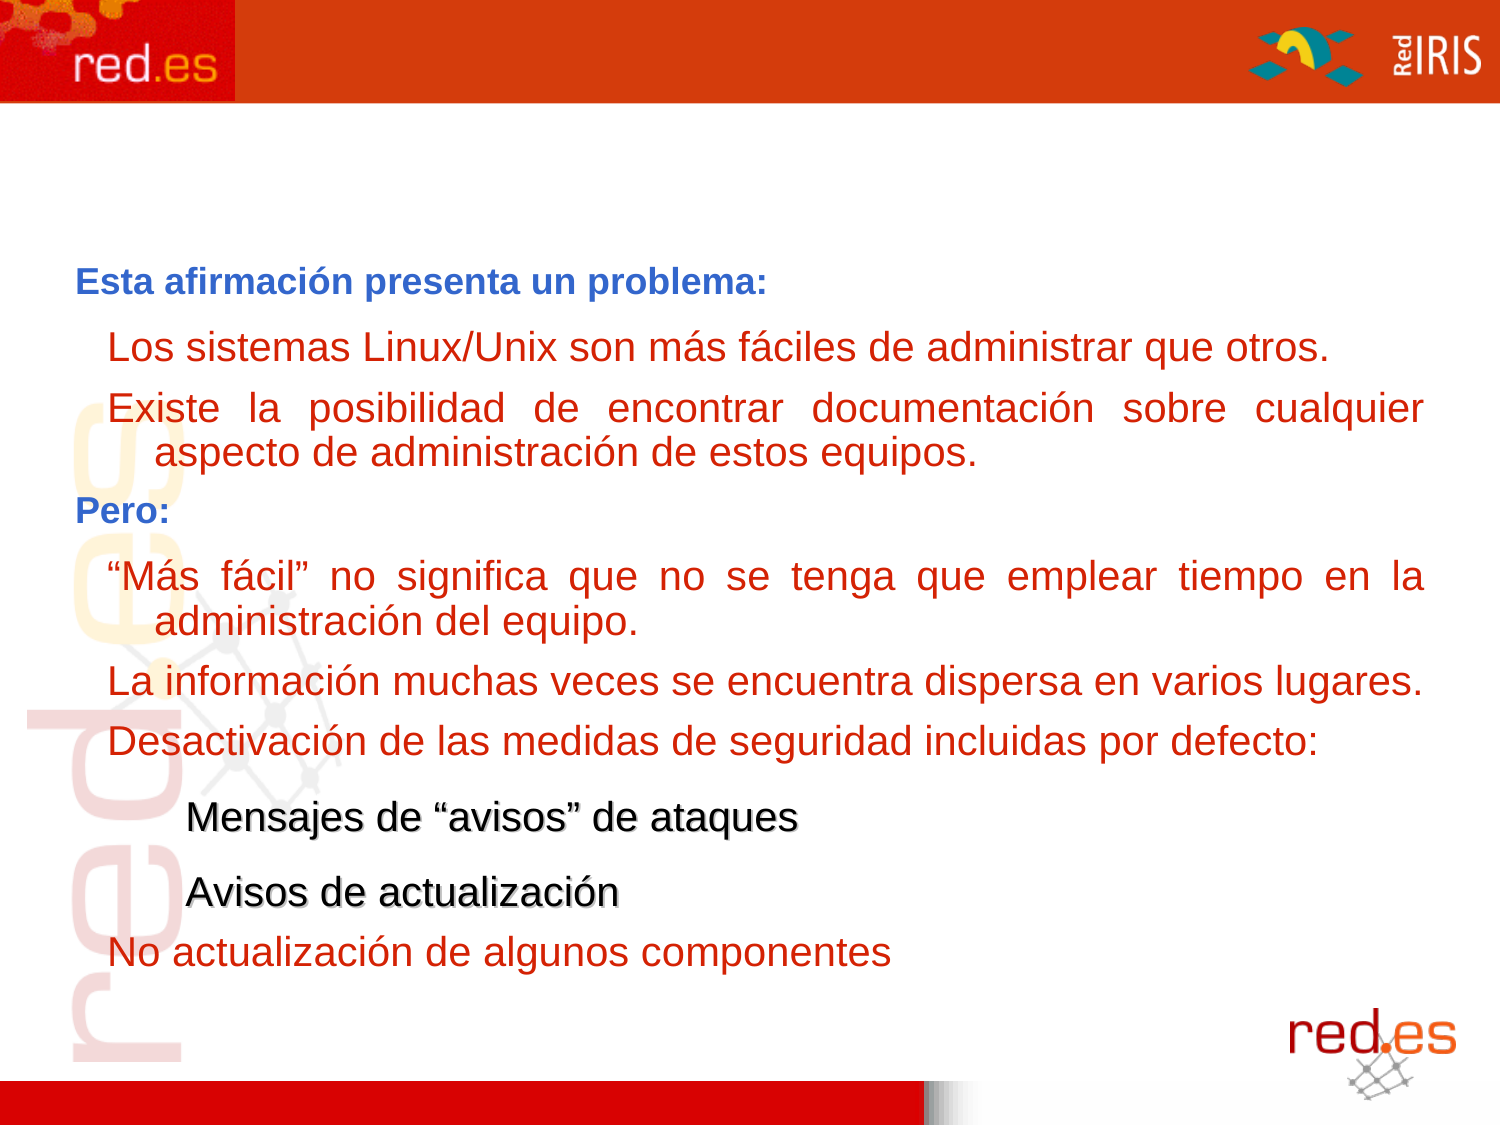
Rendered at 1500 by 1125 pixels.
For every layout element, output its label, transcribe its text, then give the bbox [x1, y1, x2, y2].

picture [1248, 27, 1481, 87]
picture [0, 1008, 1500, 1125]
list Esta afirmación presenta un problema: Los sistemas Linux/Unix son más fáciles de administrar que otros. Existe la posibilidad de encontrar documentación sobre cualquier aspecto de administración de estos equipos. Pero: “Más fácil” no significa que no se tenga que emplear tiempo en la administración del equipo. La información muchas veces se encuentra dispersa en varios lugares. Desactivación de las medidas de seguridad incluidas por defecto: Mensajes de “avisos” de ataques Avisos de actualización No actualización de algunos componentes [75, 262, 1426, 1022]
picture [0, 0, 235, 101]
picture [27, 400, 345, 1062]
